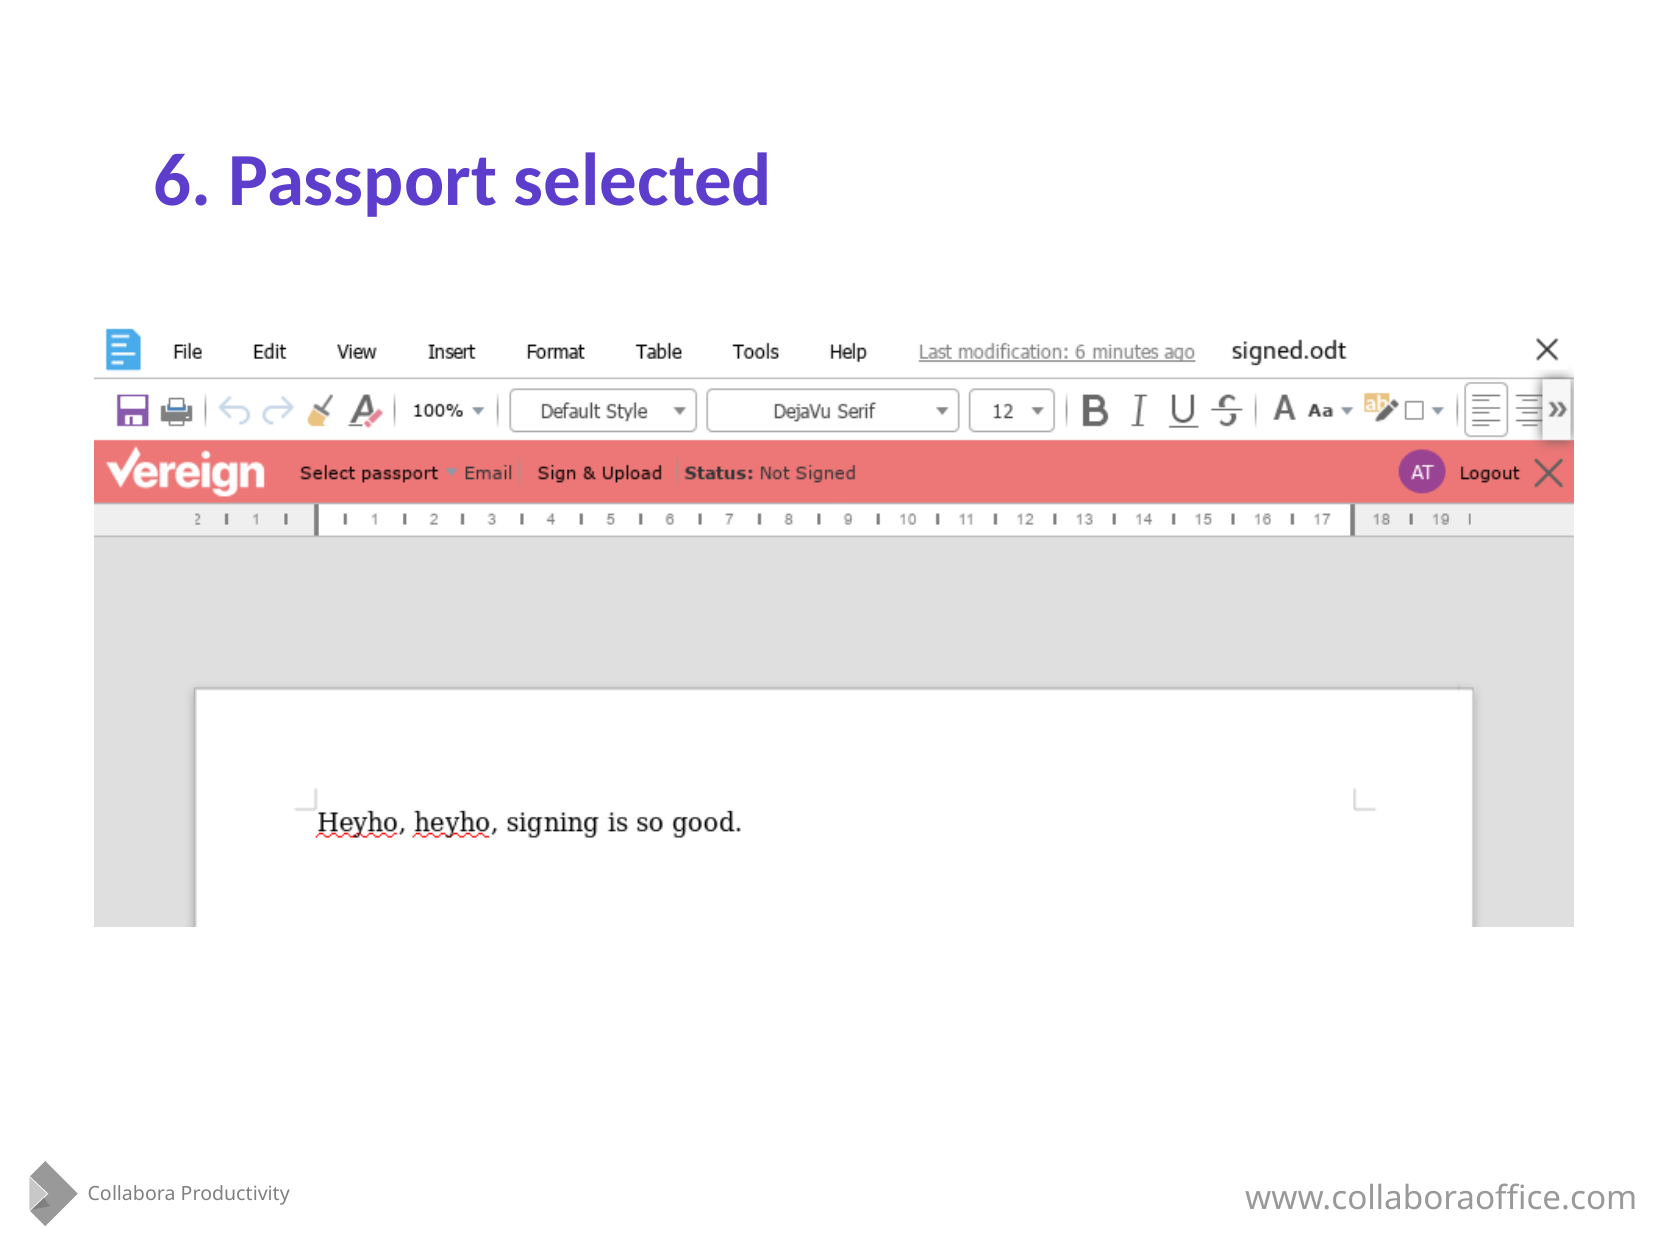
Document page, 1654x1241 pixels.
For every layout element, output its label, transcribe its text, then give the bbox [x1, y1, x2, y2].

title 6. Passport selected [153, 35, 1146, 225]
picture [94, 323, 1574, 927]
